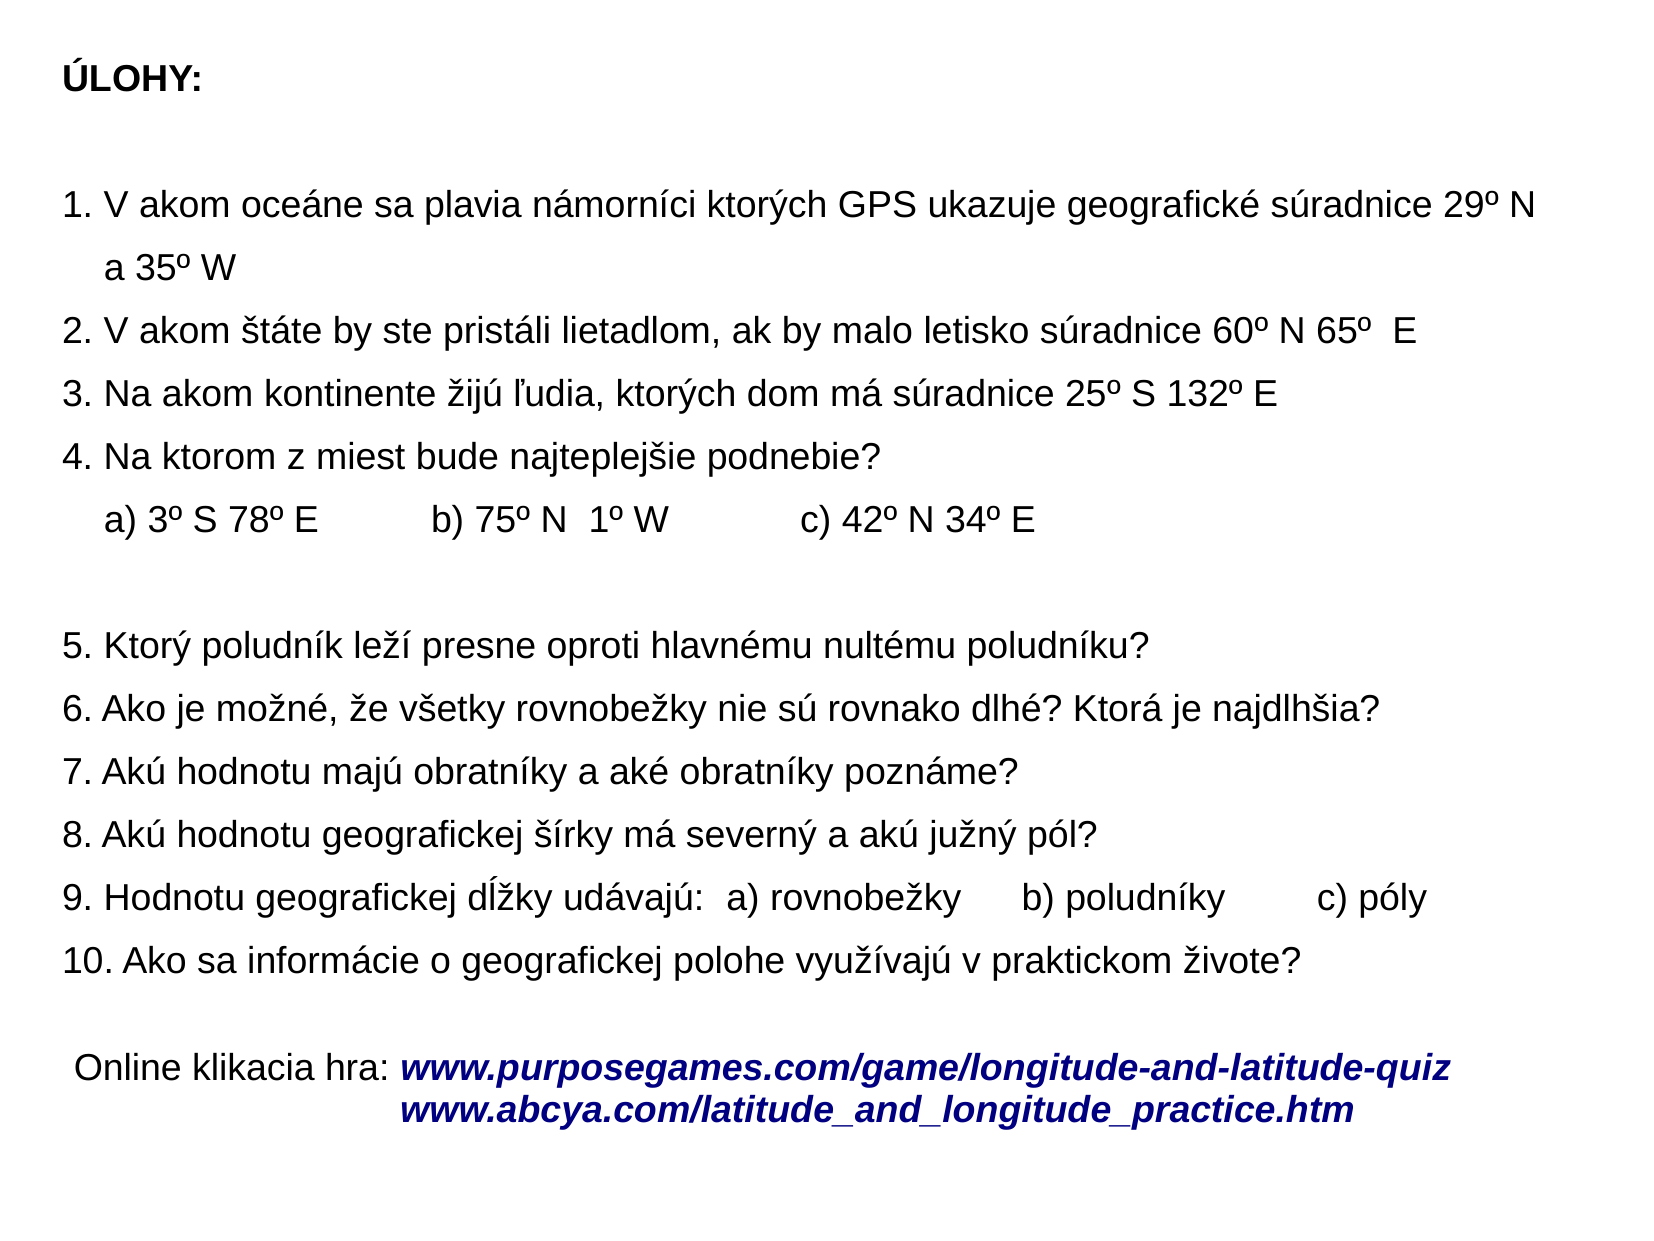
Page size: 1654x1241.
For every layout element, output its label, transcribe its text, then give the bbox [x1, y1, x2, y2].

text_box Online klikacia hra: www.purposegames.com/game/longitude-and-latitude-quiz www.abcya.com/latitude_and_longitude_practice.htm [59, 1039, 1534, 1141]
text_box ÚLOHY: 1. V akom oceáne sa plavia námorníci ktorých GPS ukazuje geografické súradnice 29º N a 35º W 2. V akom štáte by ste pristáli lietadlom, ak by malo letisko súradnice 60º N 65º E 3. Na akom kontinente žijú ľudia, ktorých dom má súradnice 25º S 132º E 4. Na ktorom z miest bude najteplejšie podnebie? a) 3º S 78º E b) 75º N 1º W c) 42º N 34º E 5. Ktorý poludník leží presne oproti hlavnému nultému poludníku? 6. Ako je možné, že všetky rovnobežky nie sú rovnako dlhé? Ktorá je najdlhšia? 7. Akú hodnotu majú obratníky a aké obratníky poznáme? 8. Akú hodnotu geografickej šírky má severný a akú južný pól? 9. Hodnotu geografickej dĺžky udávajú: a) rovnobežky b) poludníky c) póly 10. Ako sa informácie o geografickej polohe využívajú v praktickom živote? [47, 29, 1607, 973]
